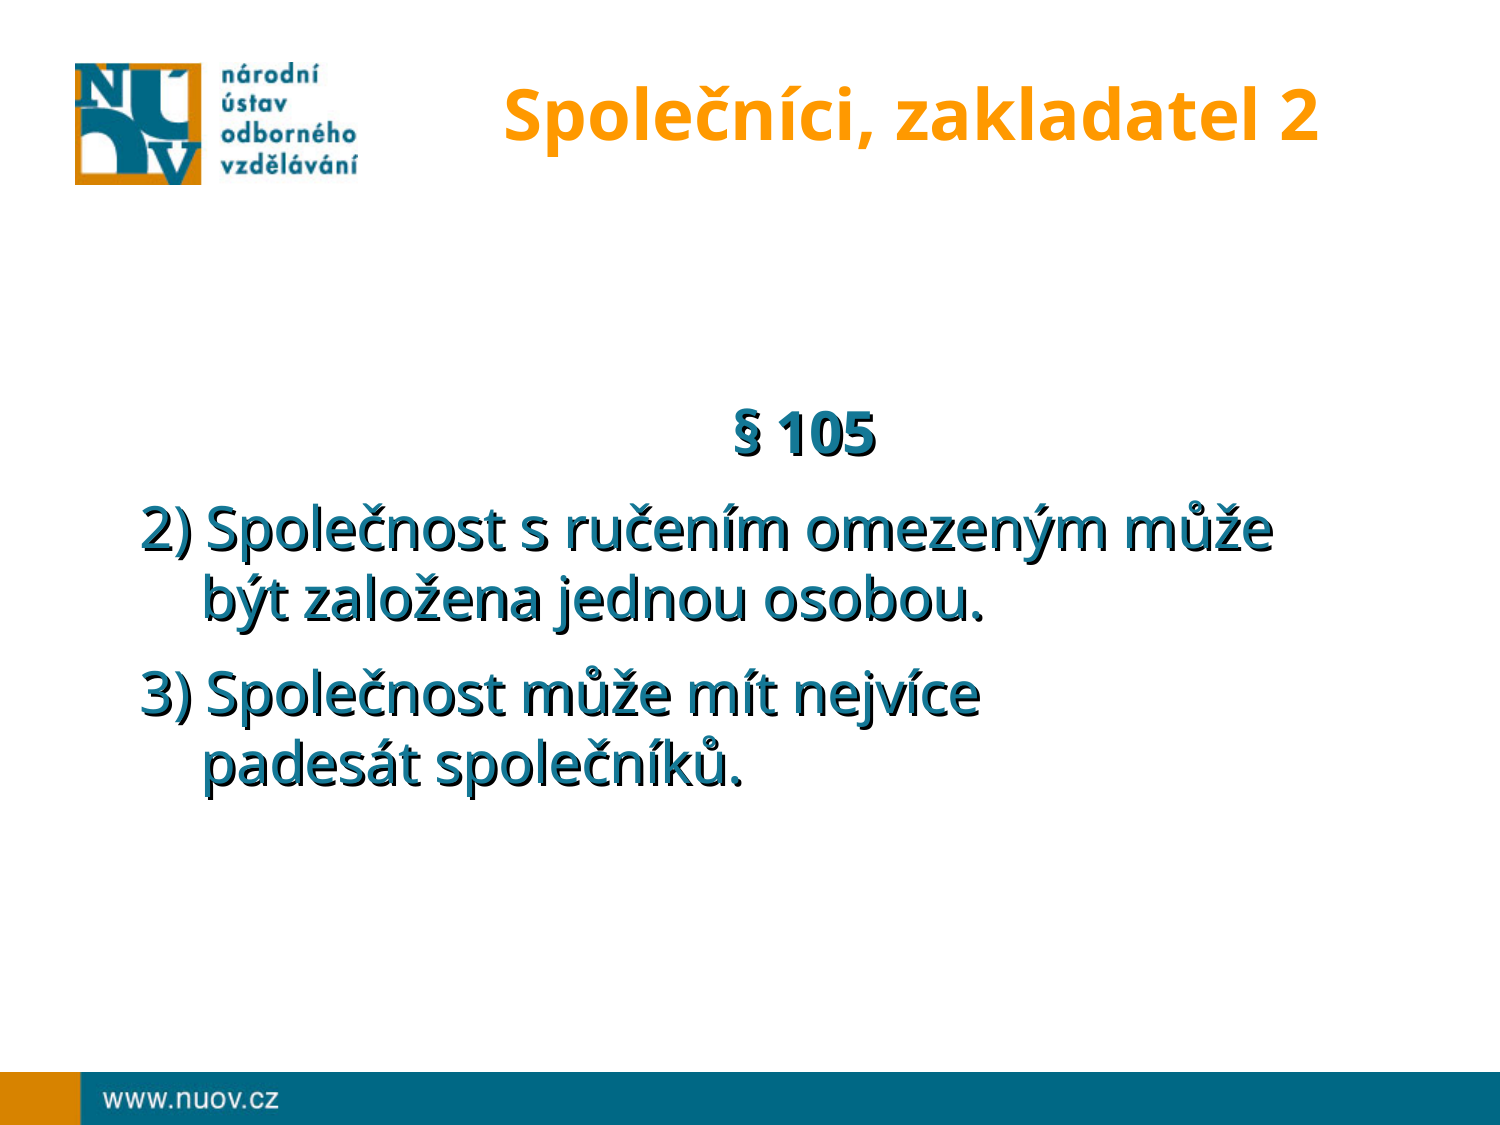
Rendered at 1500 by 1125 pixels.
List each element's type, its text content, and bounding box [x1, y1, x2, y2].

text_box § 105 2) Společnost s ručením omezeným může být založena jednou osobou. 3) Společnost může mít nejvíce padesát společníků. [124, 387, 1438, 803]
title Společníci, zakladatel 2 [399, 37, 1425, 188]
text_box [0, 1072, 1500, 1125]
text_box [75, 62, 358, 185]
